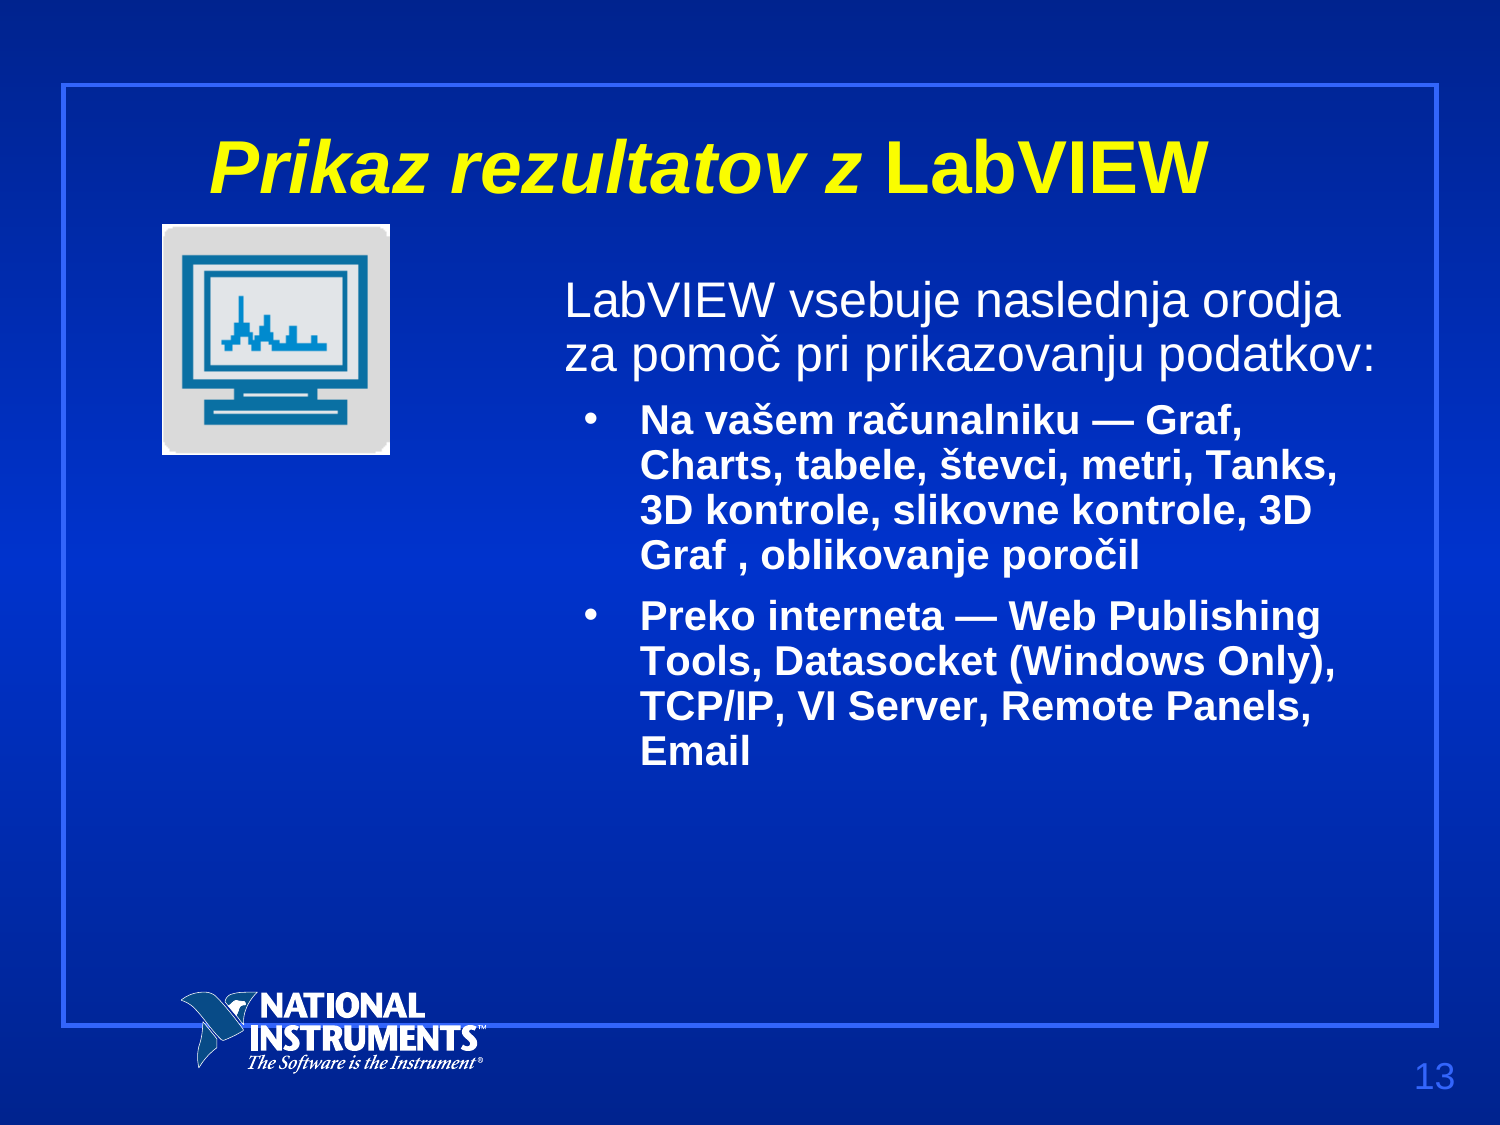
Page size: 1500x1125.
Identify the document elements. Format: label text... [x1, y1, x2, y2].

list LabVIEW vsebuje naslednja orodja za pomoč pri prikazovanju podatkov: Na vašem računalniku — Graf, Charts, tabele, števci, metri, Tanks, 3D kontrole, slikovne kontrole, 3D Graf , oblikovanje poročil Preko interneta — Web Publishing Tools, Datasocket (Windows Only), TCP/IP, VI Server, Remote Panels, Email [549, 267, 1412, 1018]
chart [162, 224, 390, 455]
title Prikaz rezultatov z LabVIEW [53, 113, 1366, 214]
